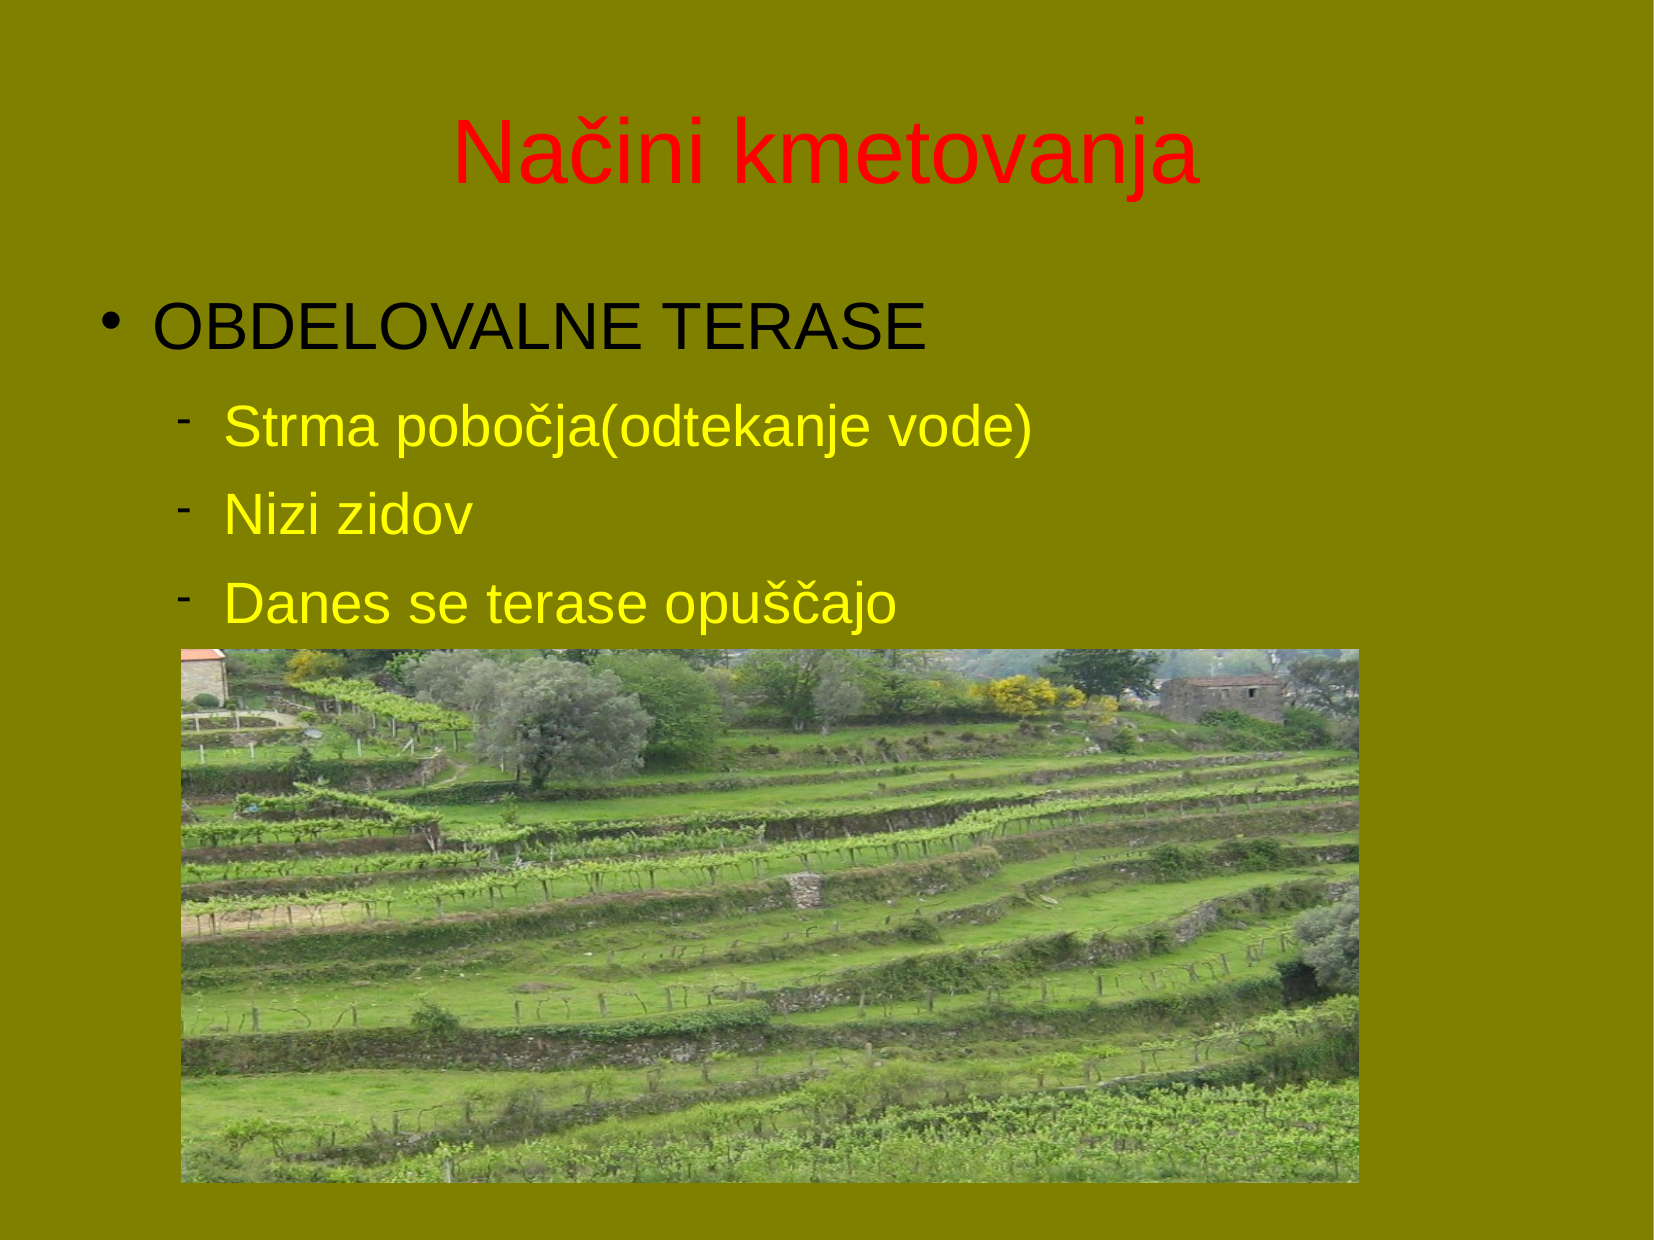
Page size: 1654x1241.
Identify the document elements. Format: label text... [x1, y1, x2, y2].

title Načini kmetovanja [82, 49, 1571, 257]
picture [181, 649, 1359, 1183]
list OBDELOVALNE TERASE Strma pobočja(odtekanje vode)‏ Nizi zidov Danes se terase opuščajo [82, 290, 1241, 709]
